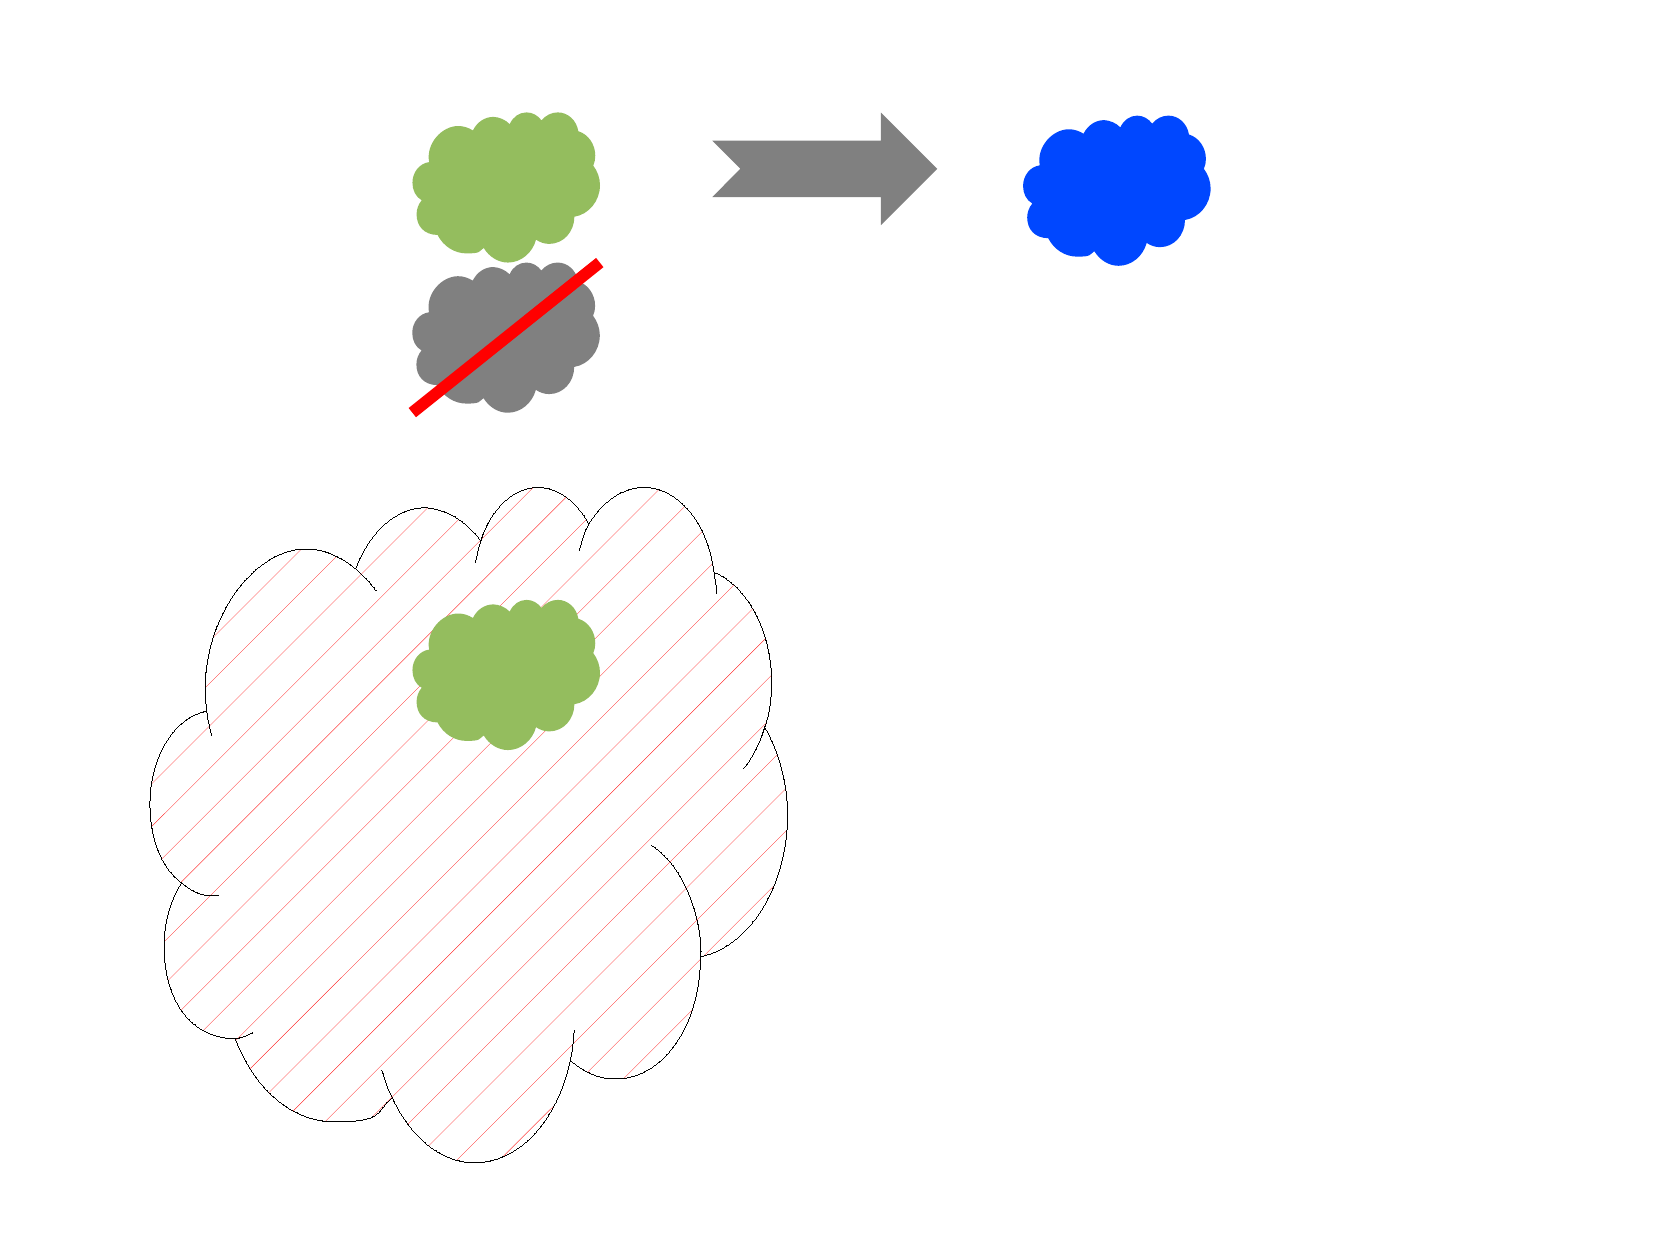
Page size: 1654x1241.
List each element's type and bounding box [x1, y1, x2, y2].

text_box [412, 112, 601, 263]
text_box [149, 487, 788, 1163]
text_box [712, 112, 938, 226]
text_box [412, 262, 576, 386]
text_box [444, 284, 600, 413]
text_box [1023, 115, 1211, 266]
